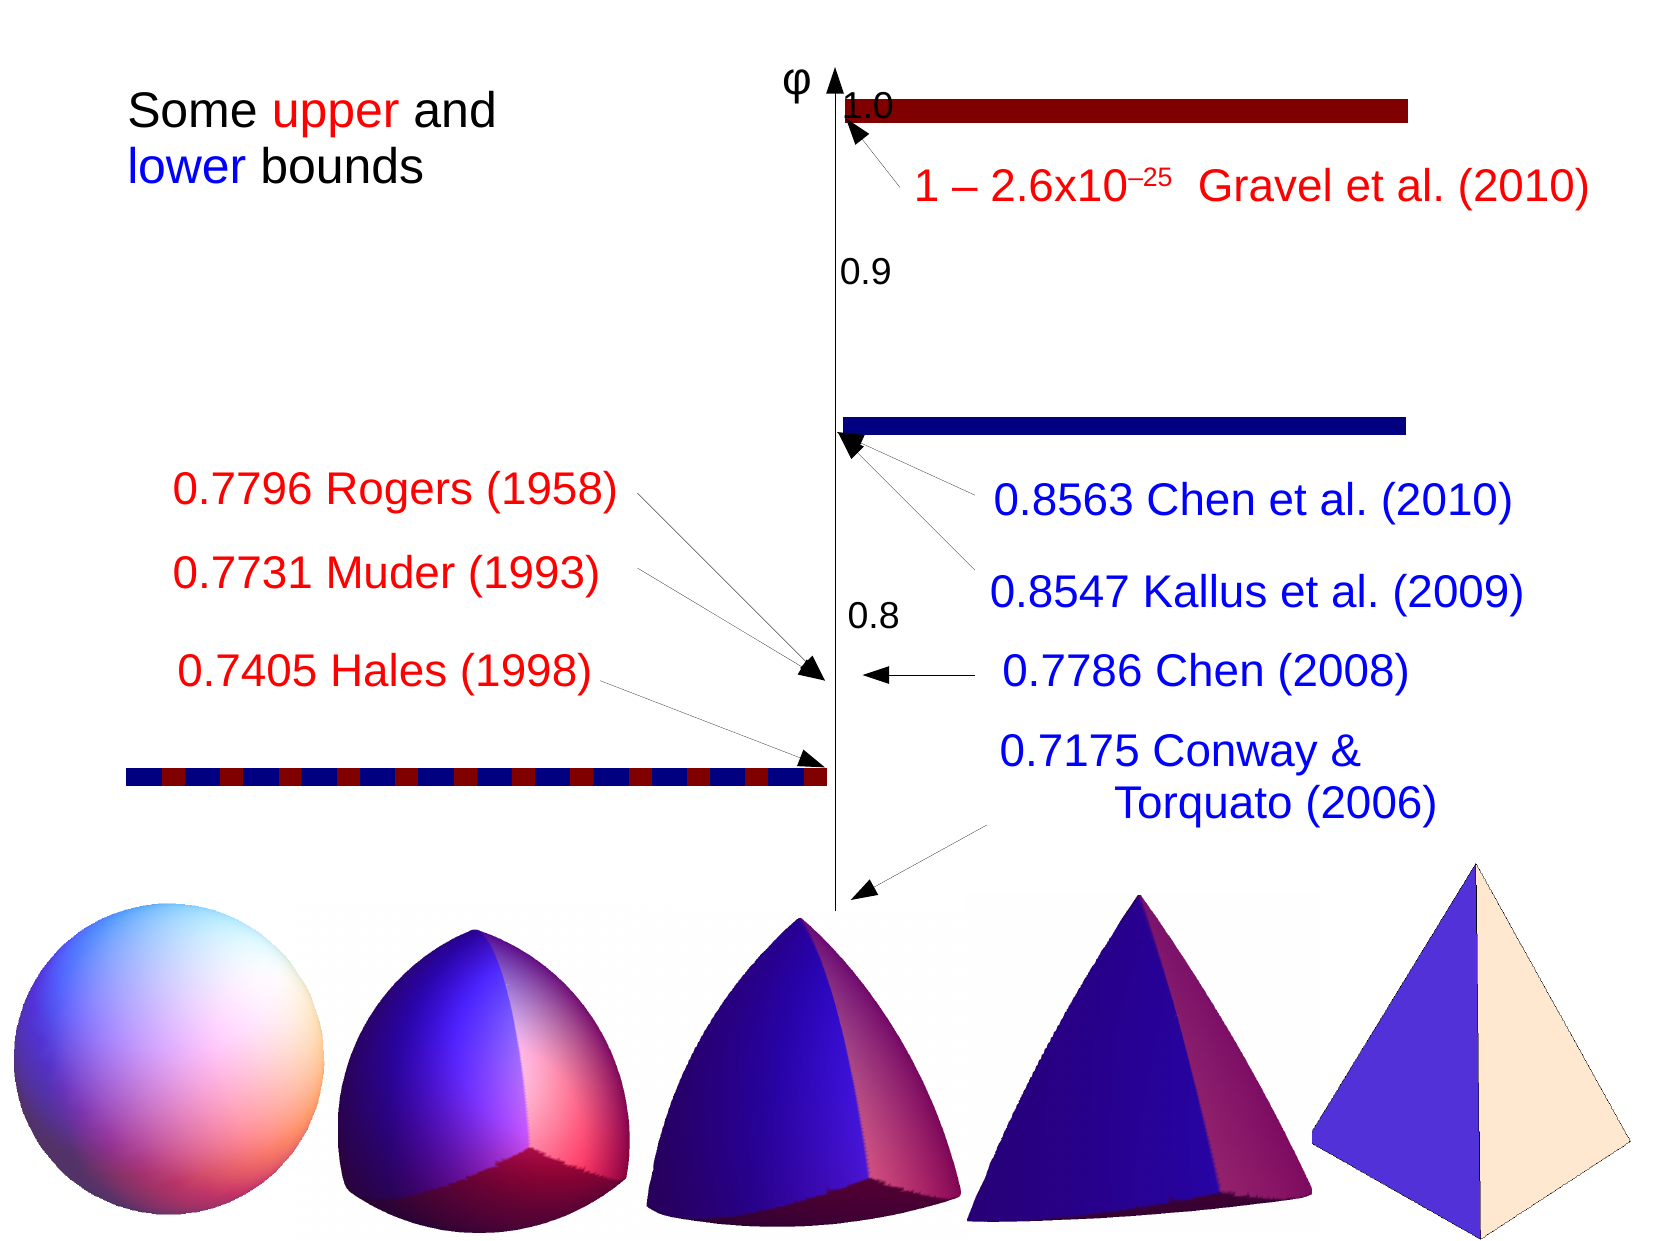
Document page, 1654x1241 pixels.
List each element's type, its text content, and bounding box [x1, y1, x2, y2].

text_box 0.7796 Rogers (1958) [157, 455, 634, 522]
text_box 0.8563 Chen et al. (2010) [978, 466, 1529, 533]
text_box 1.0 [827, 77, 909, 134]
text_box Some upper and lower bounds [112, 75, 601, 202]
picture [0, 825, 1654, 1241]
text_box 0.8 [832, 587, 915, 644]
text_box 0.8547 Kallus et al. (2009) [975, 558, 1541, 646]
text_box 0.7786 Chen (2008) [987, 637, 1426, 704]
text_box 0.7405 Hales (1998) [162, 637, 608, 711]
text_box 0.7175 Conway & Torquato (2006) [984, 717, 1453, 836]
text_box 0.9 [825, 243, 907, 301]
text_box 1 – 2.6x10–25 Gravel et al. (2010) [899, 153, 1606, 221]
text_box φ [767, 45, 843, 112]
text_box 0.7731 Muder (1993) [158, 539, 638, 606]
